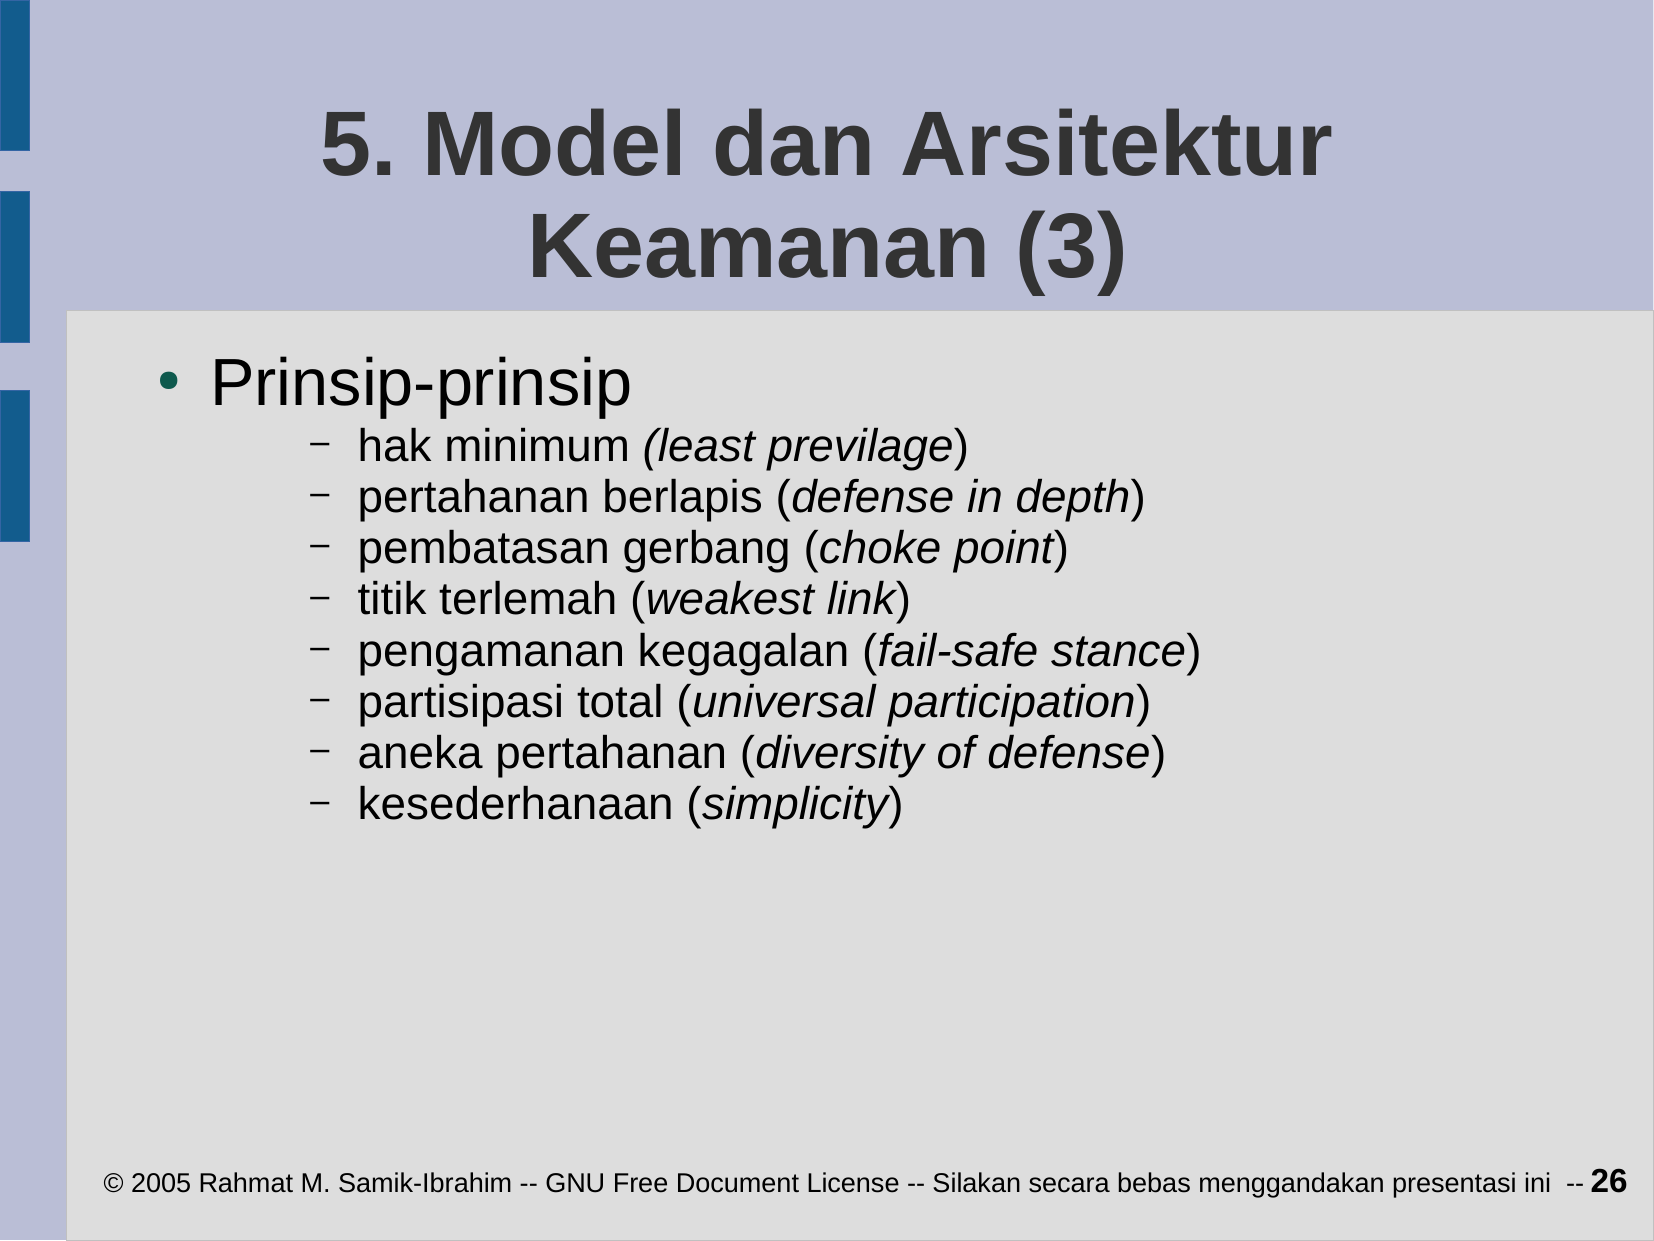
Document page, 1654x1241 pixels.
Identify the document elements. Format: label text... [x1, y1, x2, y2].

list Prinsip-prinsip hak minimum (least previlage) pertahanan berlapis (defense in depth) pembatasan gerbang (choke point) titik terlemah (weakest link) pengamanan kegagalan (fail-safe stance) partisipasi total (universal participation) aneka pertahanan (diversity of defense) kesederhanaan (simplicity) [121, 344, 1534, 1127]
title 5. Model dan Arsitektur Keamanan (3) [121, 91, 1534, 299]
